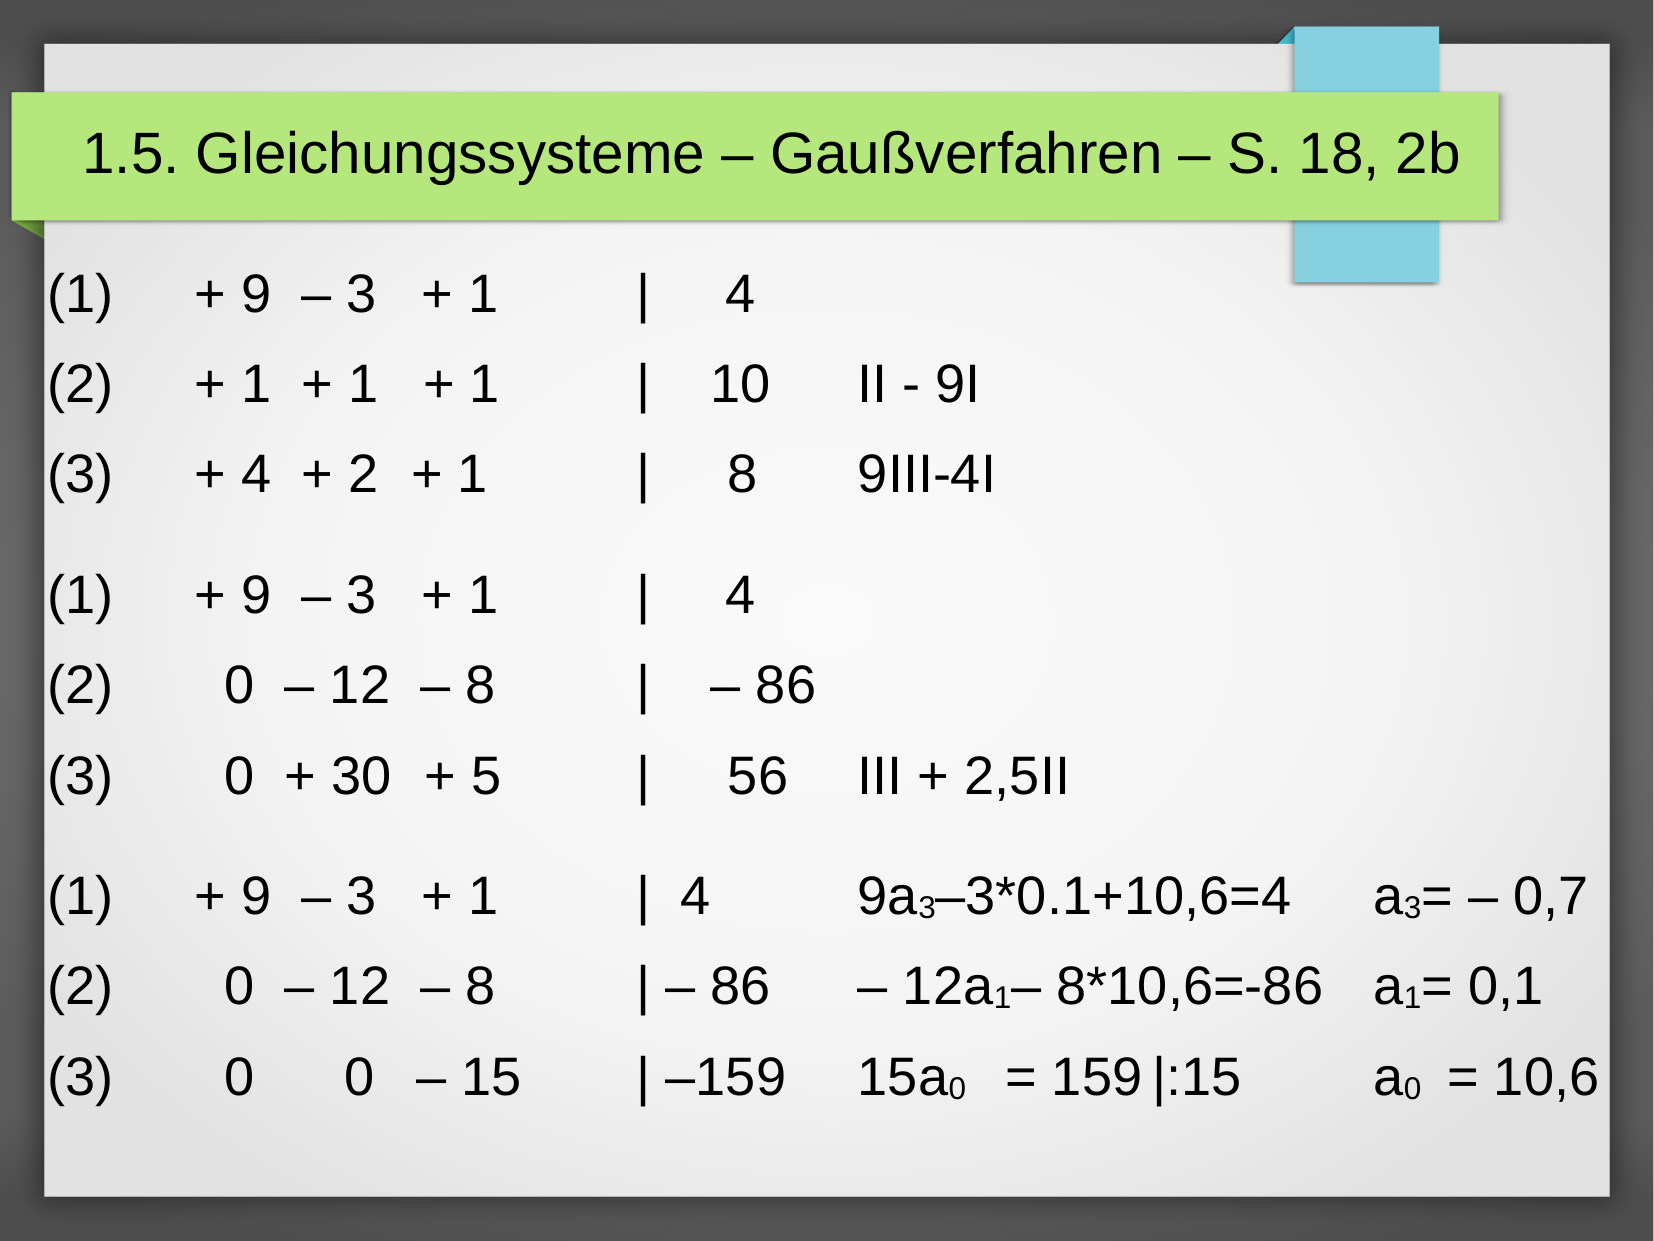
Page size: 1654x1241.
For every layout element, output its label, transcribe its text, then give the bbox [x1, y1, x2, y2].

list + 9 – 3 + 1 | 4 + 1 + 1 + 1 | 10 II - 9I + 4 + 2 + 1 | 8 9III-4I [47, 259, 1335, 561]
title 1.5. Gleichungssysteme – Gaußverfahren – S. 18, 2b [82, 94, 1465, 213]
list + 9 – 3 + 1 | 4 0 – 12 – 8 | – 86 0 + 30 + 5 | 56 III + 2,5II [47, 561, 1335, 862]
picture [0, 0, 1654, 1241]
list + 9 – 3 + 1 | 4 9a3–3*0.1+10,6=4 a3= – 0,7 0 – 12 – 8 | – 86 – 12a1– 8*10,6=-86 a1= 0,1 0 0 – 15 | –159 15a0 = 159 |:15 a0 = 10,6 [47, 862, 1654, 1241]
